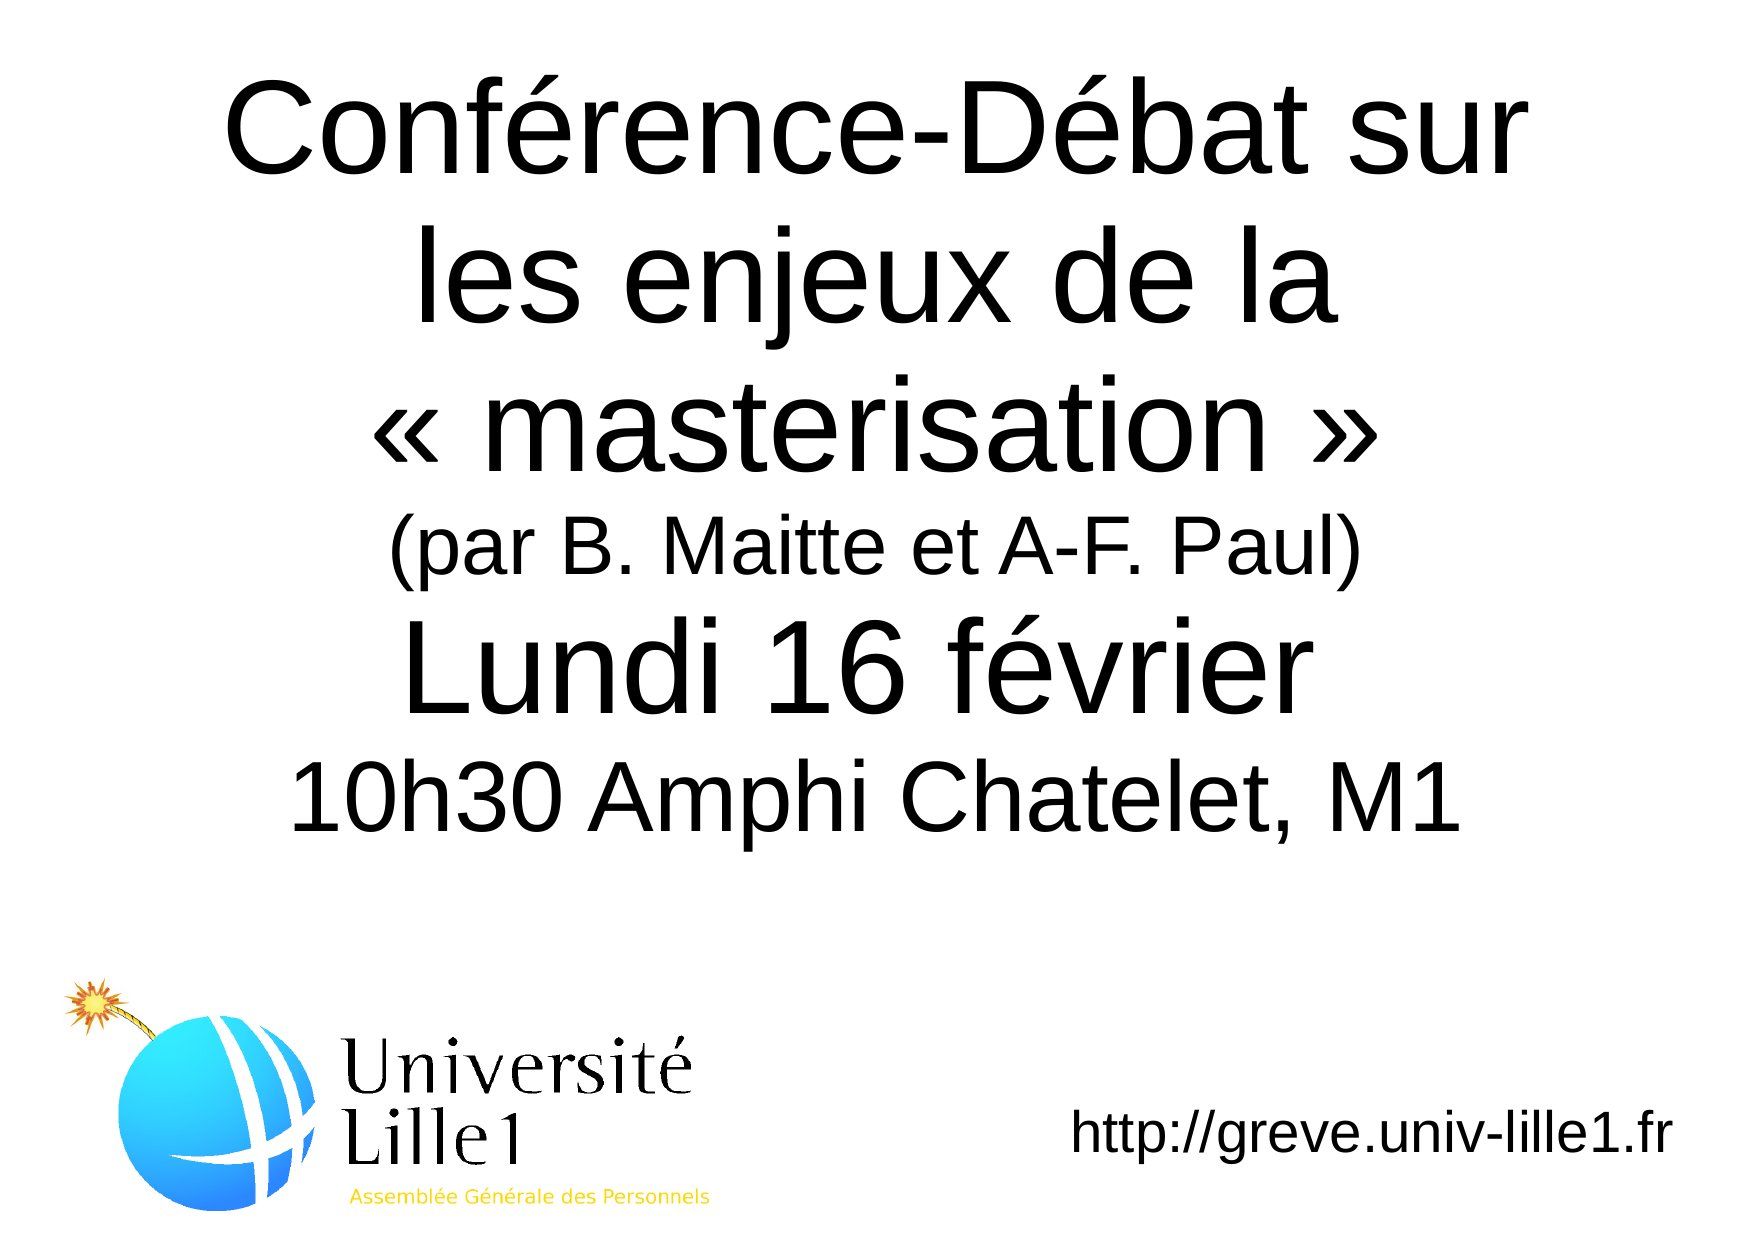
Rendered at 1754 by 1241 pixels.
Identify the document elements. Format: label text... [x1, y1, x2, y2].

text_box Conférence-Débat sur les enjeux de la « masterisation » (par B. Maitte et A-F. Paul) Lundi 16 février 10h30 Amphi Chatelet, M1 [206, 44, 1684, 1122]
text_box http://greve.univ-lille1.fr [1055, 1092, 1689, 1173]
picture [59, 974, 709, 1211]
